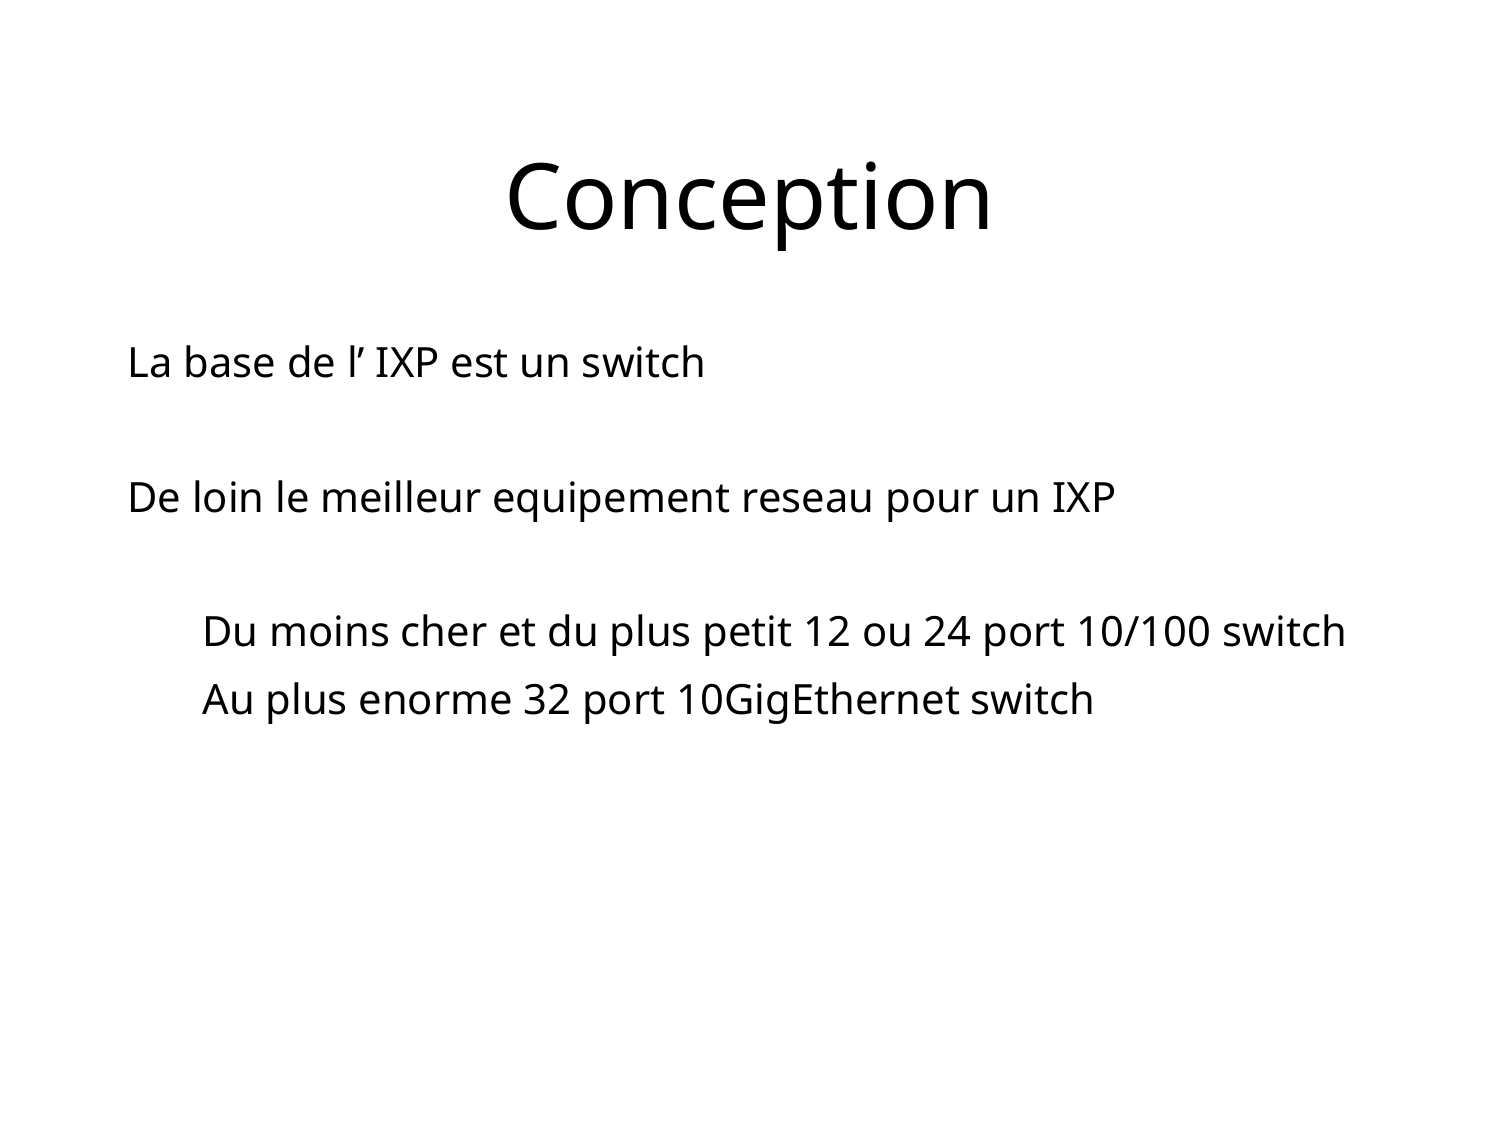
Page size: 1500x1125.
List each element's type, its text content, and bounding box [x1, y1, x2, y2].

title Conception [112, 99, 1388, 288]
list La base de l’ IXP est un switch De loin le meilleur equipement reseau pour un IXP Du moins cher et du plus petit 12 ou 24 port 10/100 switch Au plus enorme 32 port 10GigEthernet switch [112, 324, 1388, 1001]
